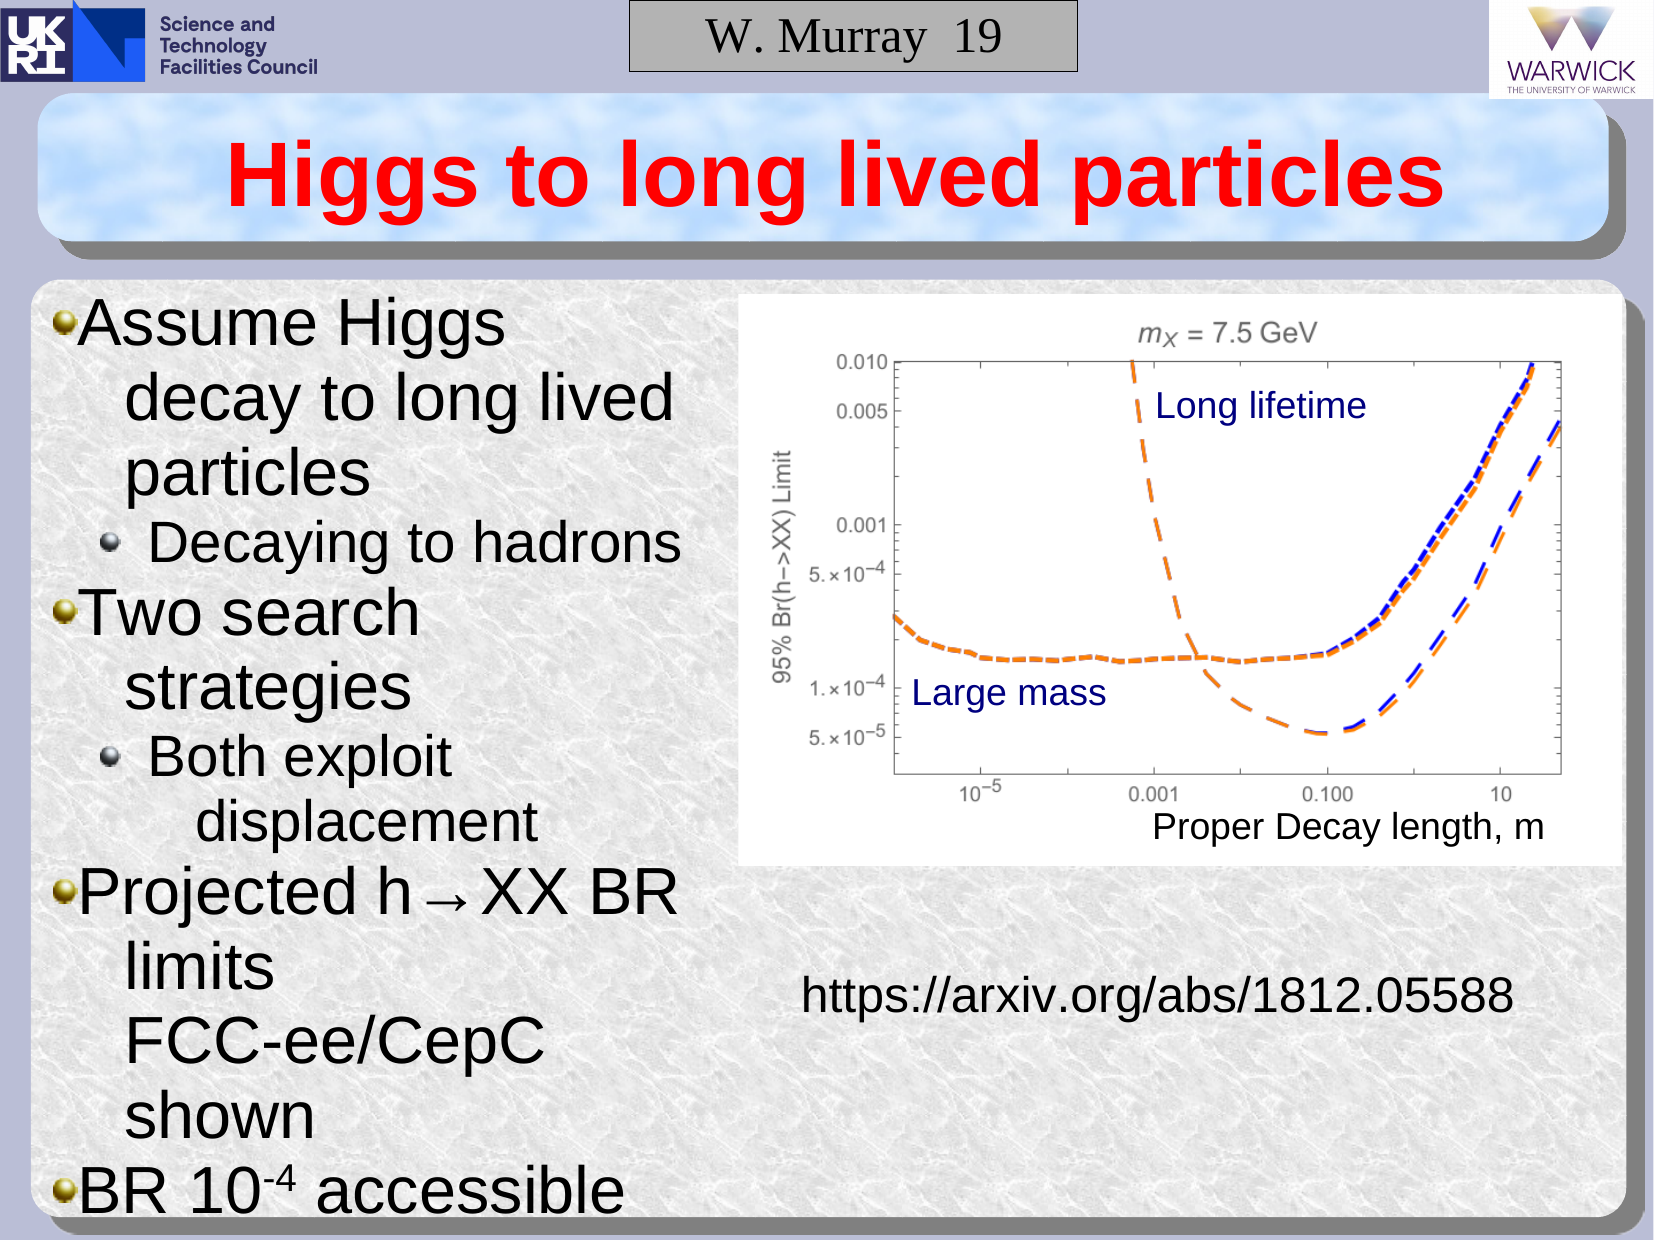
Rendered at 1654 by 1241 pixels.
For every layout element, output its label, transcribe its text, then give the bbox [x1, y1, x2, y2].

picture [30, 279, 1627, 1218]
title Higgs to long lived particles [90, 101, 1584, 249]
picture [0, 0, 317, 82]
text_box Large mass [911, 670, 1205, 783]
list Assume Higgs decay to long lived particles Decaying to hadrons Two search strategies Both exploit displacement Projected h→XX BR limits FCC-ee/CepC shown BR 10-4 accessible [53, 285, 704, 1228]
text_box Long lifetime [1155, 384, 1448, 497]
picture [37, 0, 1654, 242]
text_box https://arxiv.org/abs/1812.05588 [800, 967, 1516, 1024]
text_box Proper Decay length, m [1151, 805, 1594, 918]
